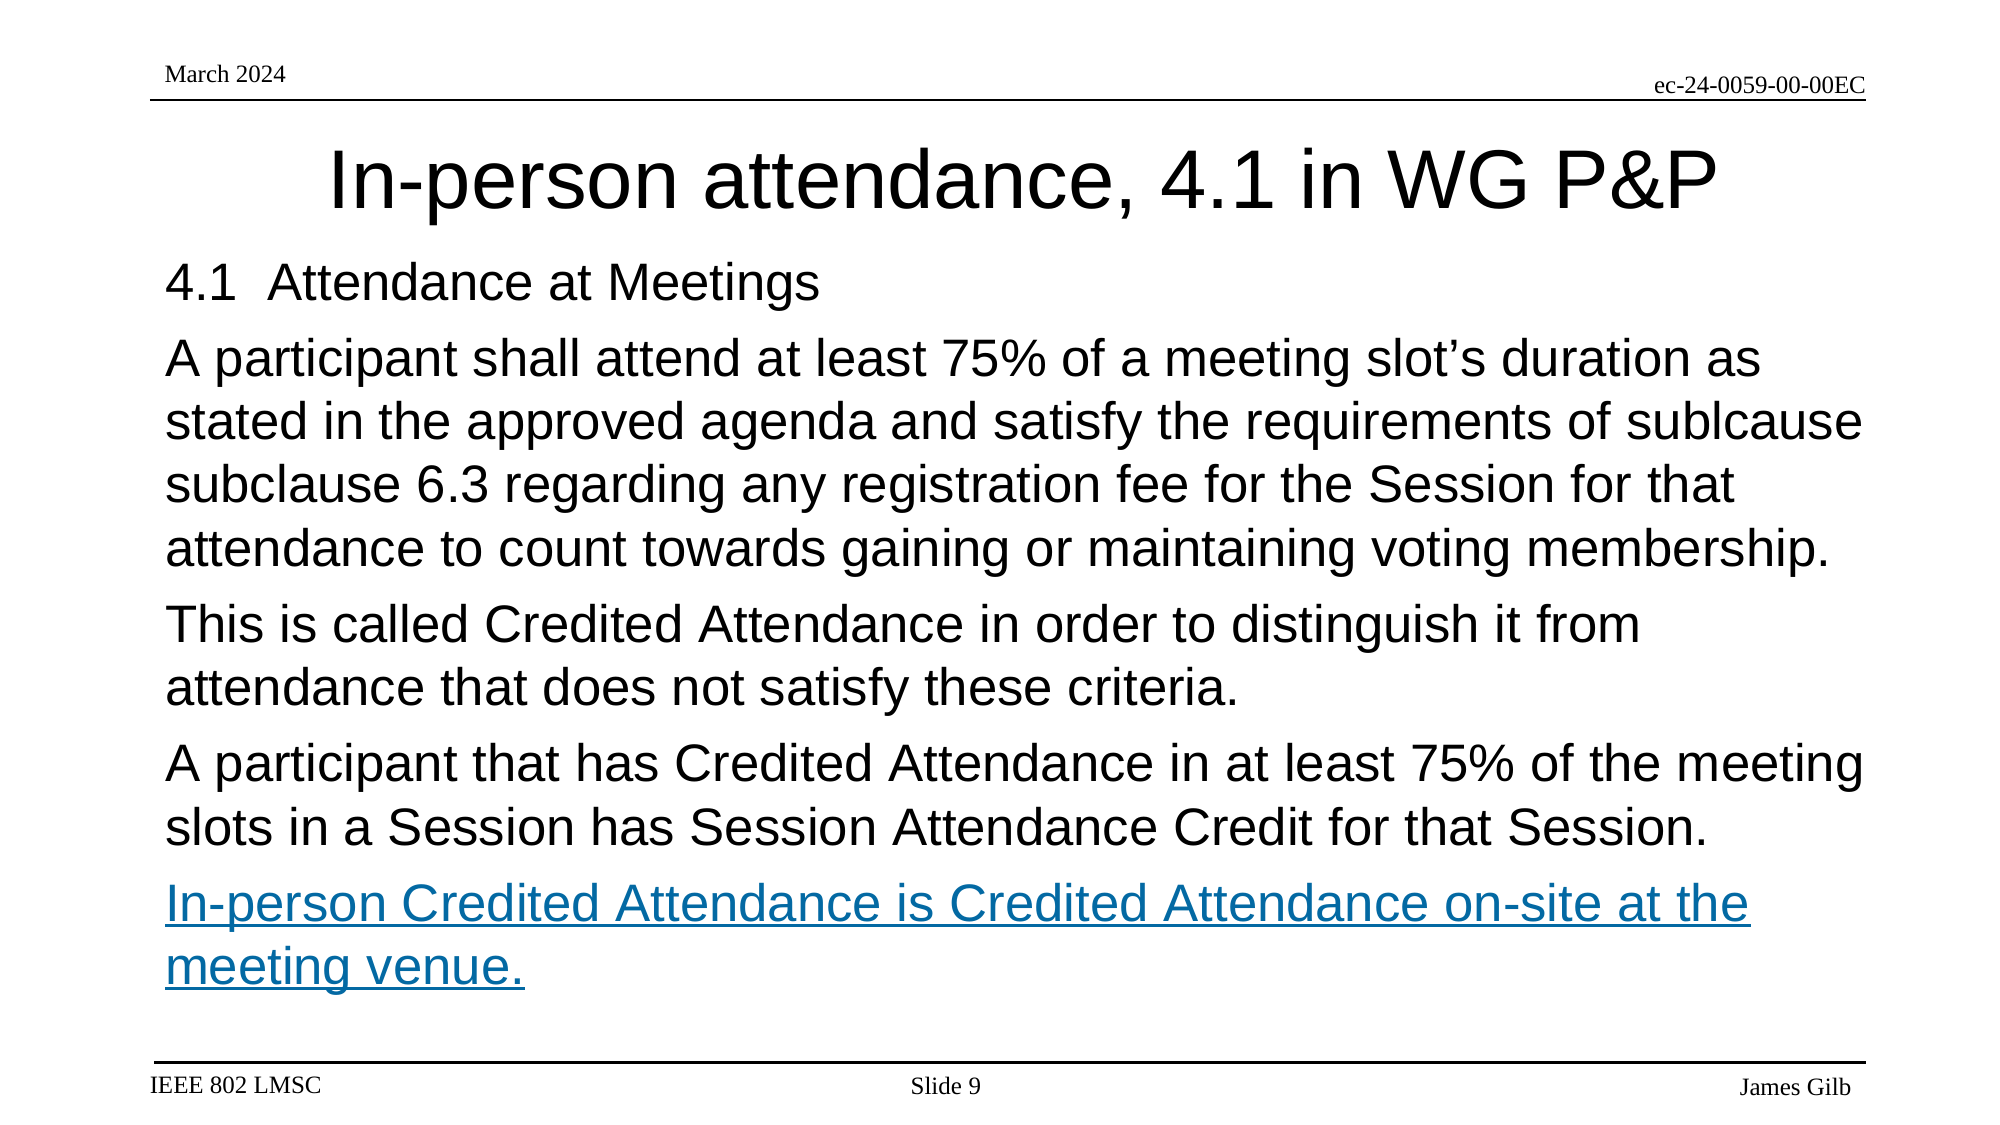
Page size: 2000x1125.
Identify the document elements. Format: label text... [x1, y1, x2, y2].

list 4.1 Attendance at Meetings A participant shall attend at least 75% of a meeting slot’s duration as stated in the approved agenda and satisfy the requirements of sublcause subclause 6.3 regarding any registration fee for the Session for that attendance to count towards gaining or maintaining voting membership. This is called Credited Attendance in order to distinguish it from attendance that does not satisfy these criteria. A participant that has Credited Attendance in at least 75% of the meeting slots in a Session has Session Attendance Credit for that Session. In-person Credited Attendance is Credited Attendance on-site at the meeting venue. [149, 239, 1900, 1051]
title In-person attendance, 4.1 in WG P&P [149, 112, 1900, 238]
